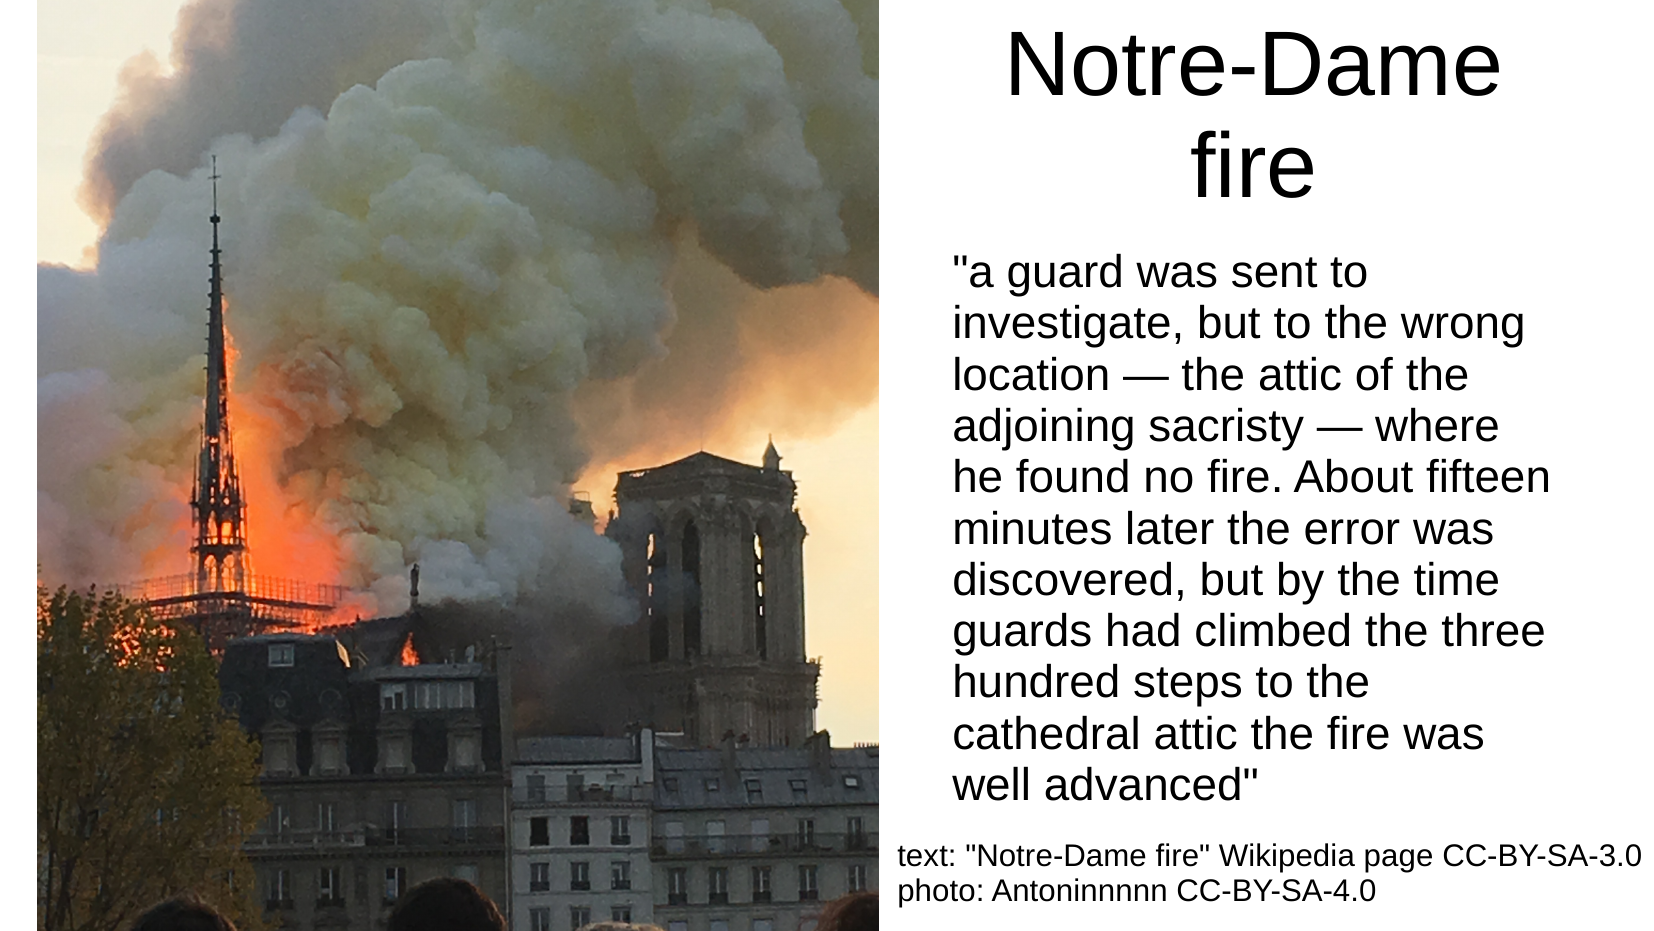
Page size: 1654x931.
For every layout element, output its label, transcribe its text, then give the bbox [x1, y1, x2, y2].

picture [37, 0, 879, 931]
title Notre-Dame fire [937, 12, 1571, 218]
text_box "a guard was sent to investigate, but to the wrong location — the attic of the adjoining sacristy — where he found no fire. About fifteen minutes later the error was discovered, but by the time guards had climbed the three hundred steps to the cathedral attic the fire was well advanced" [937, 238, 1576, 818]
text_box text: "Notre-Dame fire" Wikipedia page CC-BY-SA-3.0 photo: Antoninnnnn CC-BY-SA-4.0 [882, 830, 1654, 916]
